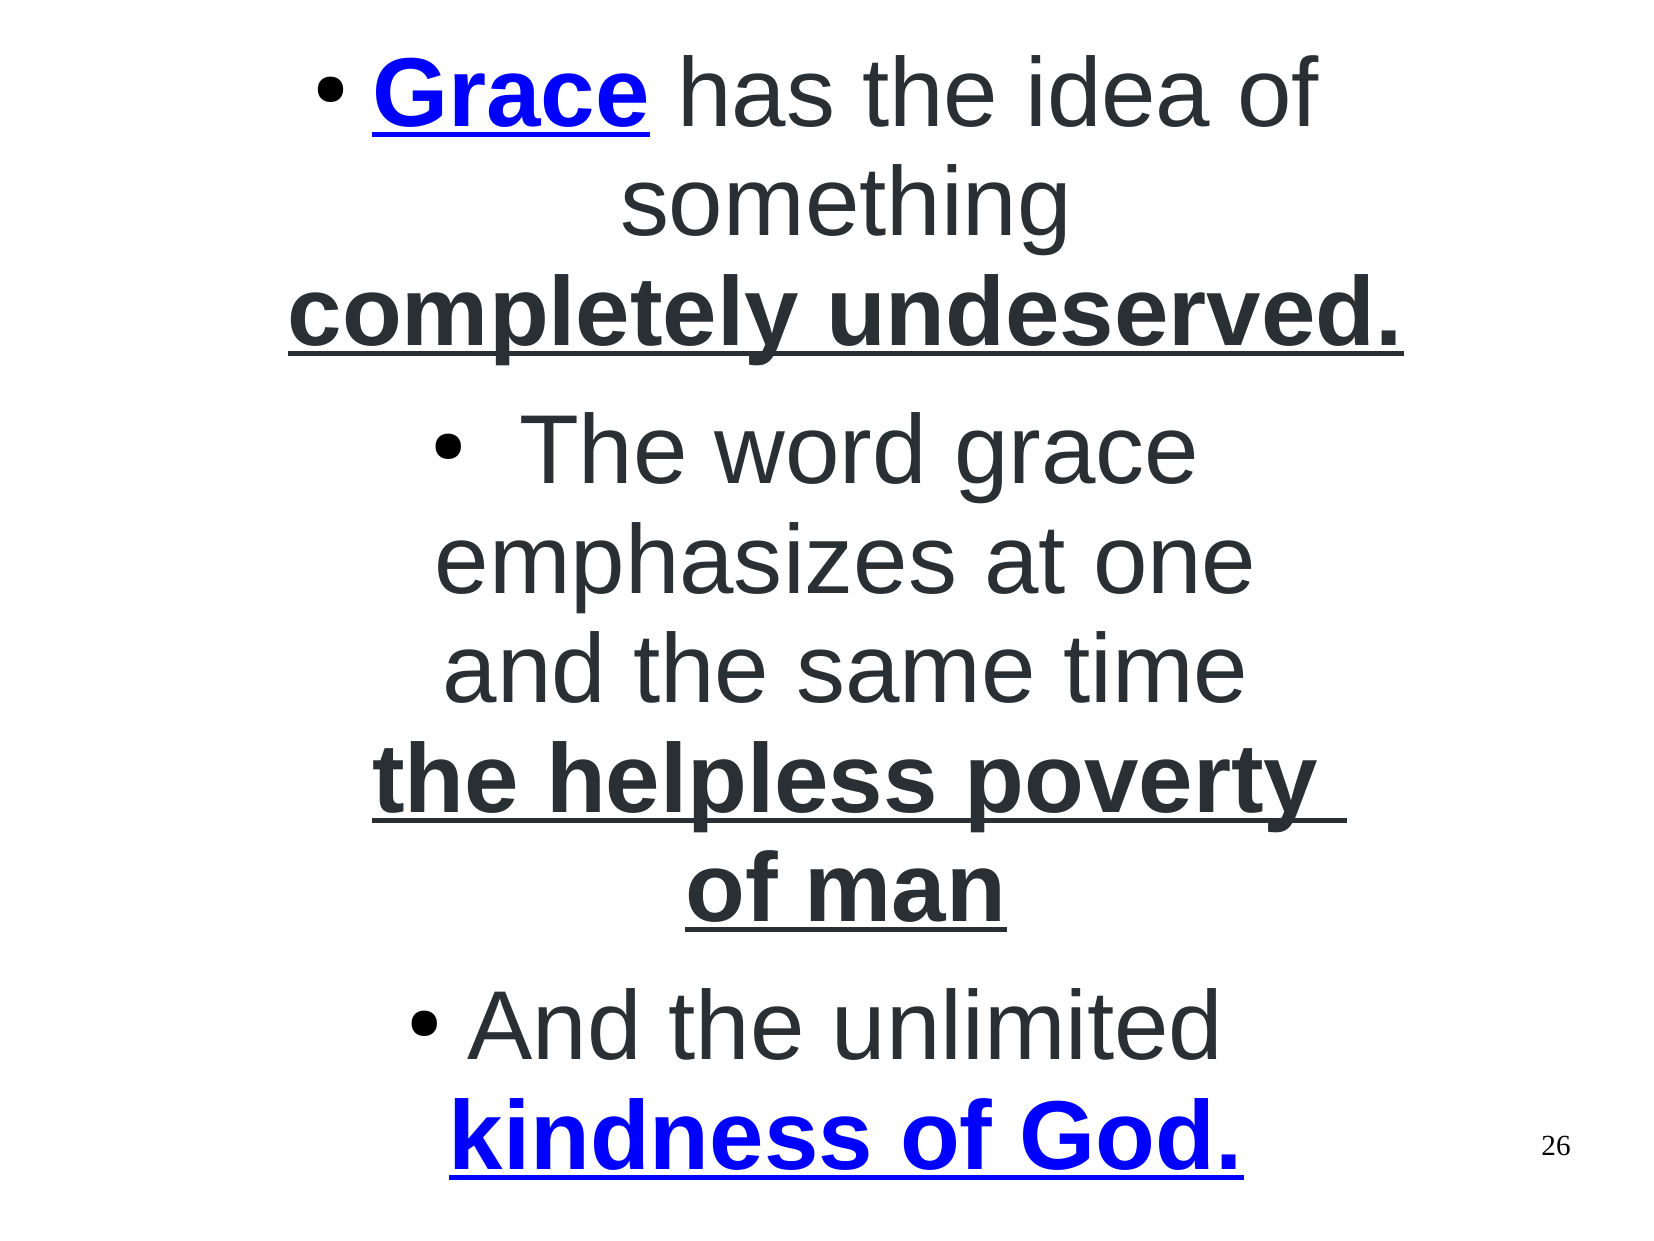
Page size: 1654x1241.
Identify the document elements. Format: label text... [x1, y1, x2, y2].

list Grace has the idea of something completely undeserved. The word grace emphasizes at one and the same time the helpless poverty of man And the unlimited kindness of God. [37, 37, 1613, 1201]
